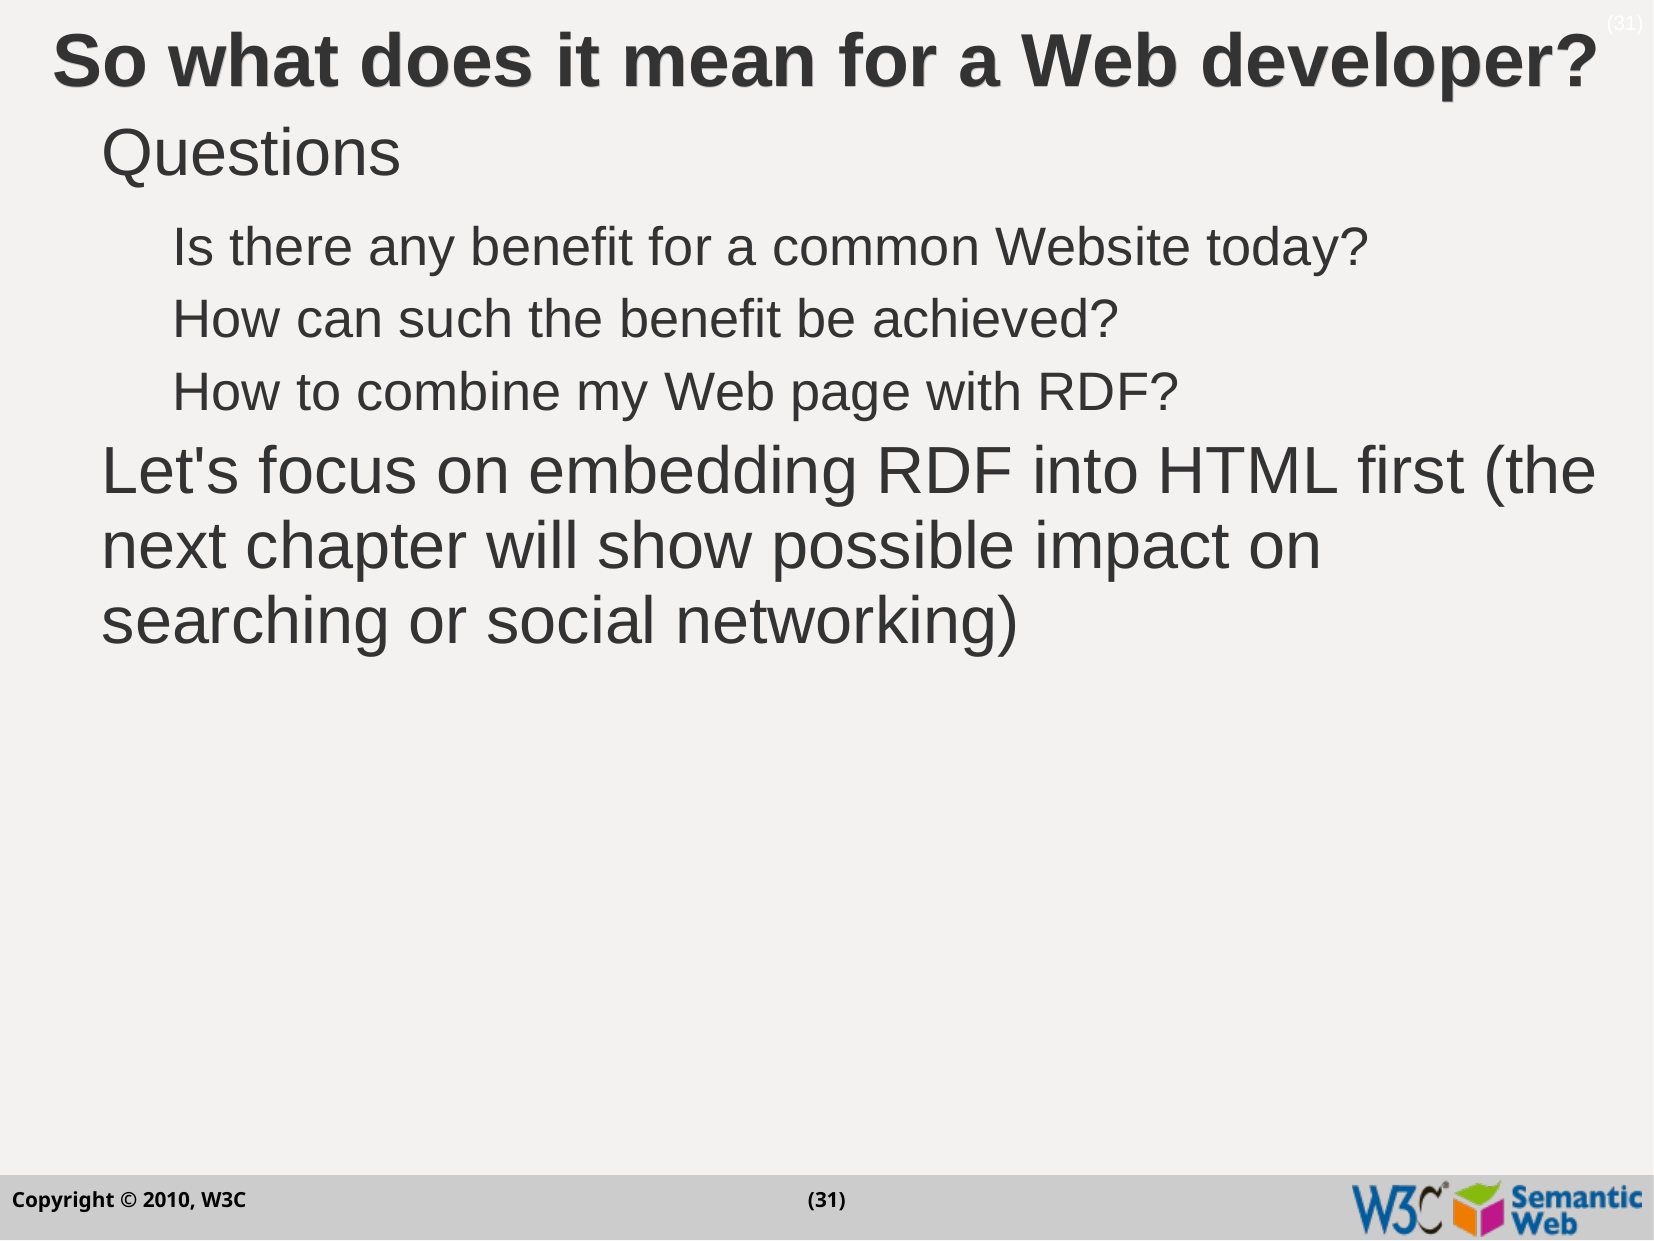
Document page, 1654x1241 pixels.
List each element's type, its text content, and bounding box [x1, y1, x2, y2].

picture [1352, 1178, 1642, 1237]
list Questions Is there any benefit for a common Website today? How can such the benefit be achieved? How to combine my Web page with RDF? Let's focus on embedding RDF into HTML first (the next chapter will show possible impact on searching or social networking) [30, 114, 1626, 1086]
title So what does it mean for a Web developer? [0, 7, 1654, 111]
